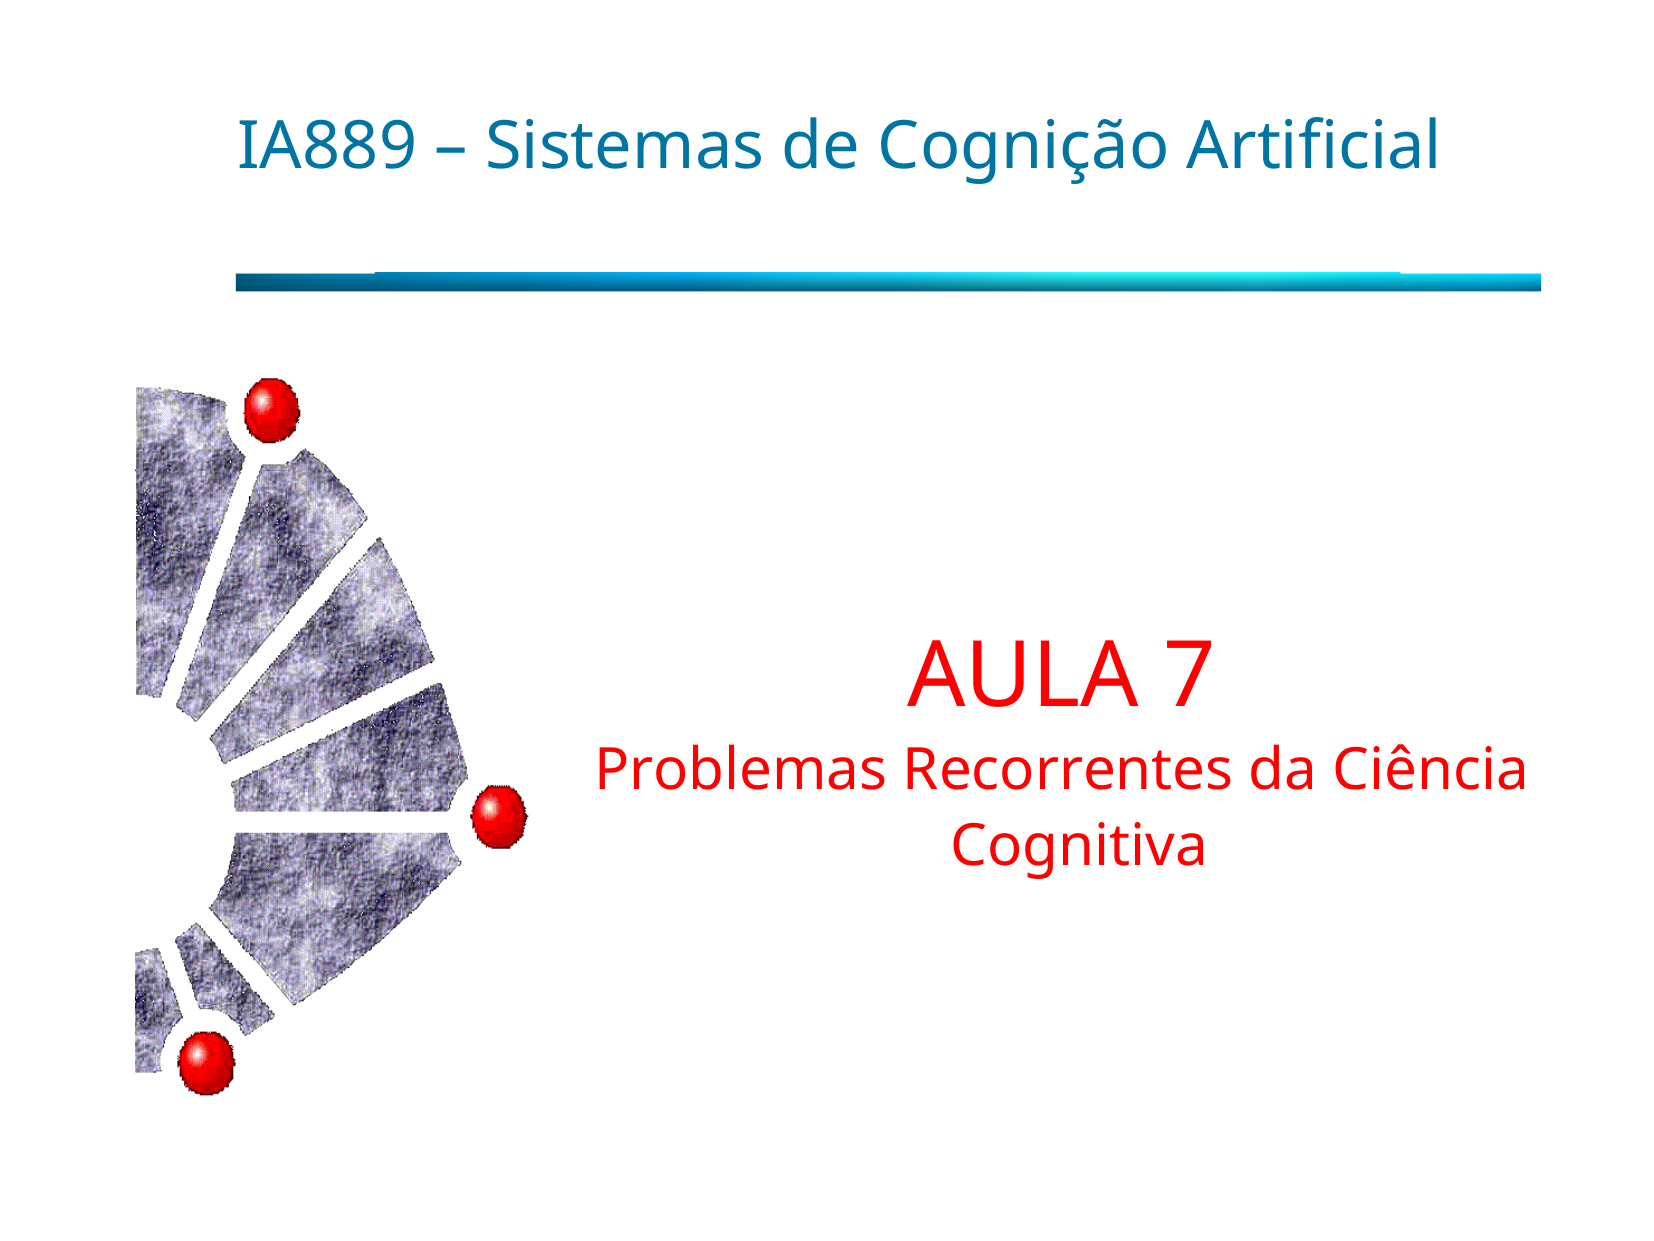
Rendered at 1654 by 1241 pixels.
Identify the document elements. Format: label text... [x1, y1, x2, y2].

subtitle AULA 7 Problemas Recorrentes da Ciência Cognitiva [553, 309, 1534, 1182]
picture [125, 272, 1654, 295]
chart [135, 324, 562, 1112]
title IA889 – Sistemas de Cognição Artificial [61, 35, 1620, 250]
